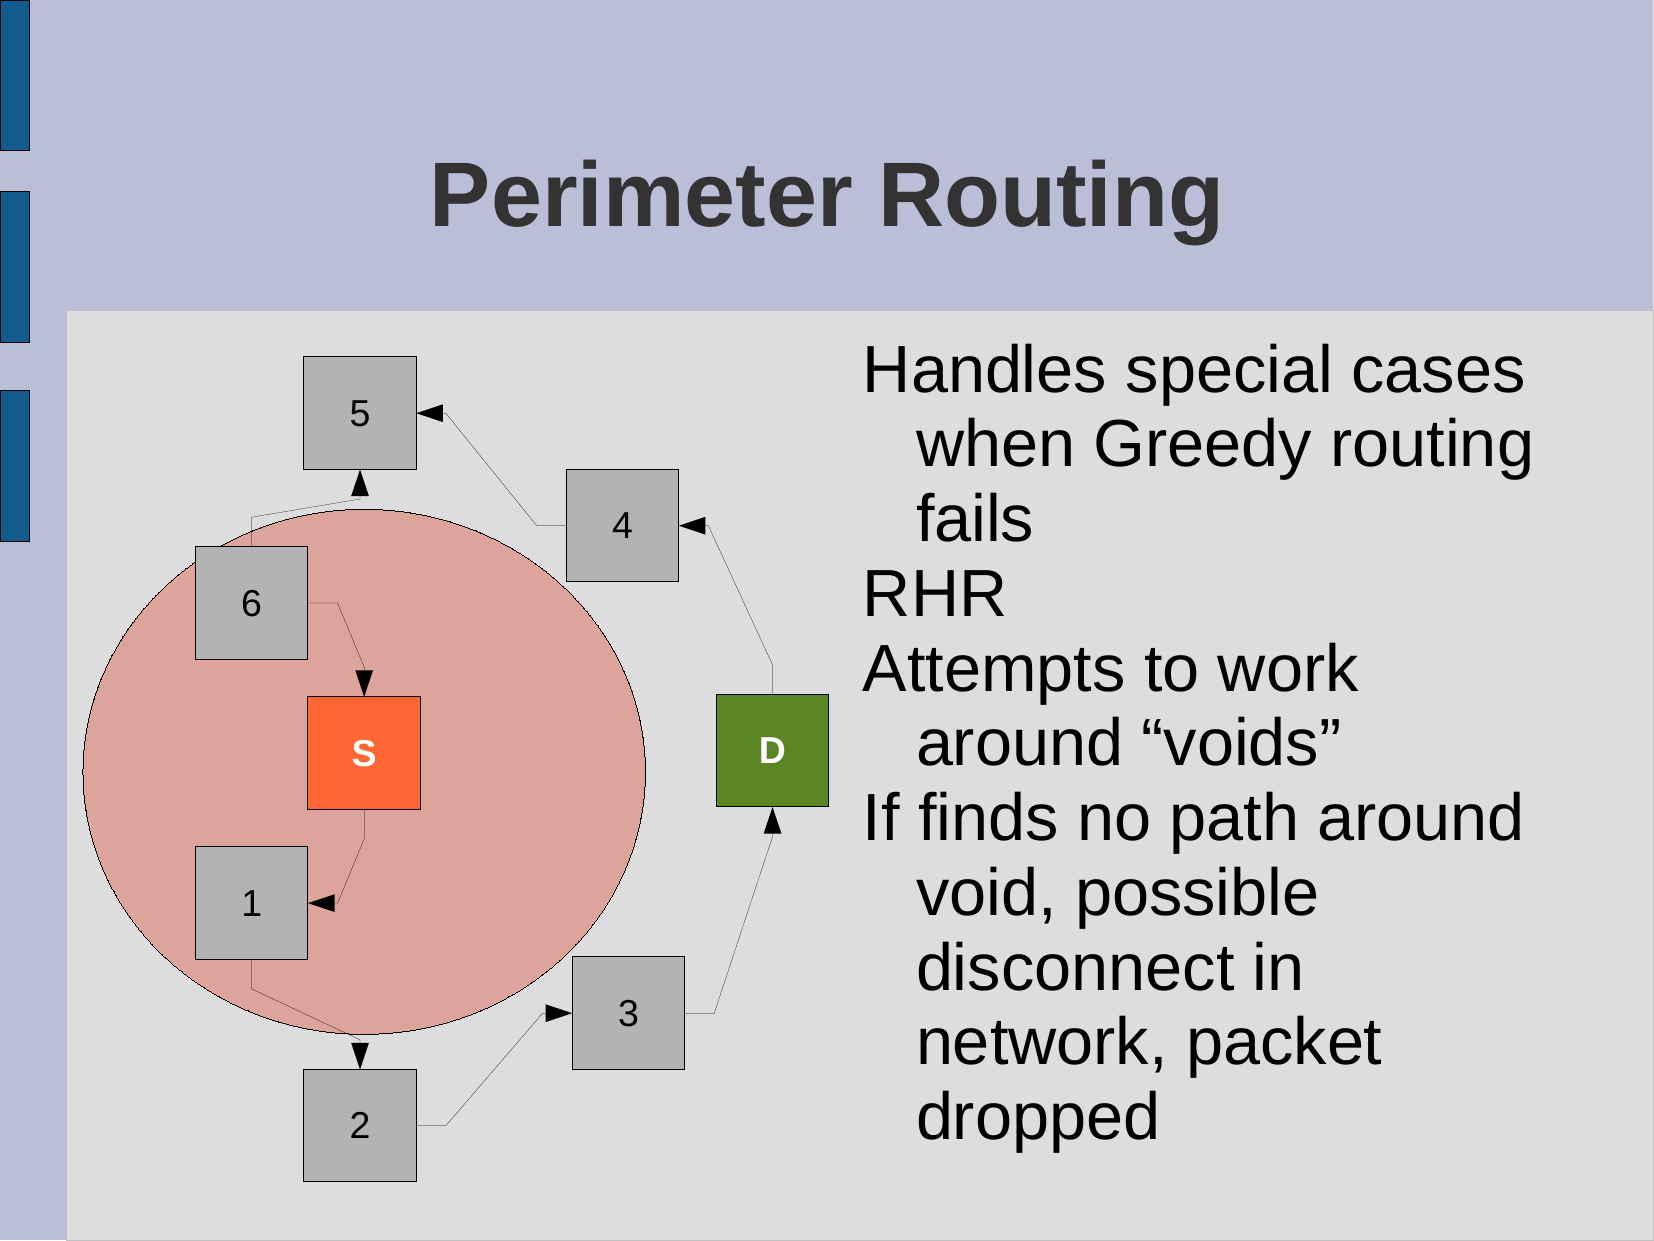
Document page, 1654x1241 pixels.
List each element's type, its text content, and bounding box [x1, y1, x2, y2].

text_box 6 [195, 546, 308, 660]
text_box 2 [303, 1069, 417, 1182]
text_box 5 [303, 356, 417, 470]
text_box S [307, 696, 421, 810]
text_box 3 [572, 956, 685, 1070]
text_box [82, 562, 364, 1034]
text_box [252, 509, 646, 1035]
text_box 1 [195, 846, 308, 960]
text_box 4 [566, 469, 679, 582]
title Perimeter Routing [121, 91, 1534, 299]
text_box [220, 531, 251, 546]
text_box D [716, 694, 829, 807]
list Handles special cases when Greedy routing fails RHR Attempts to work around “voids” If finds no path around void, possible disconnect in network, packet dropped [845, 331, 1572, 1154]
